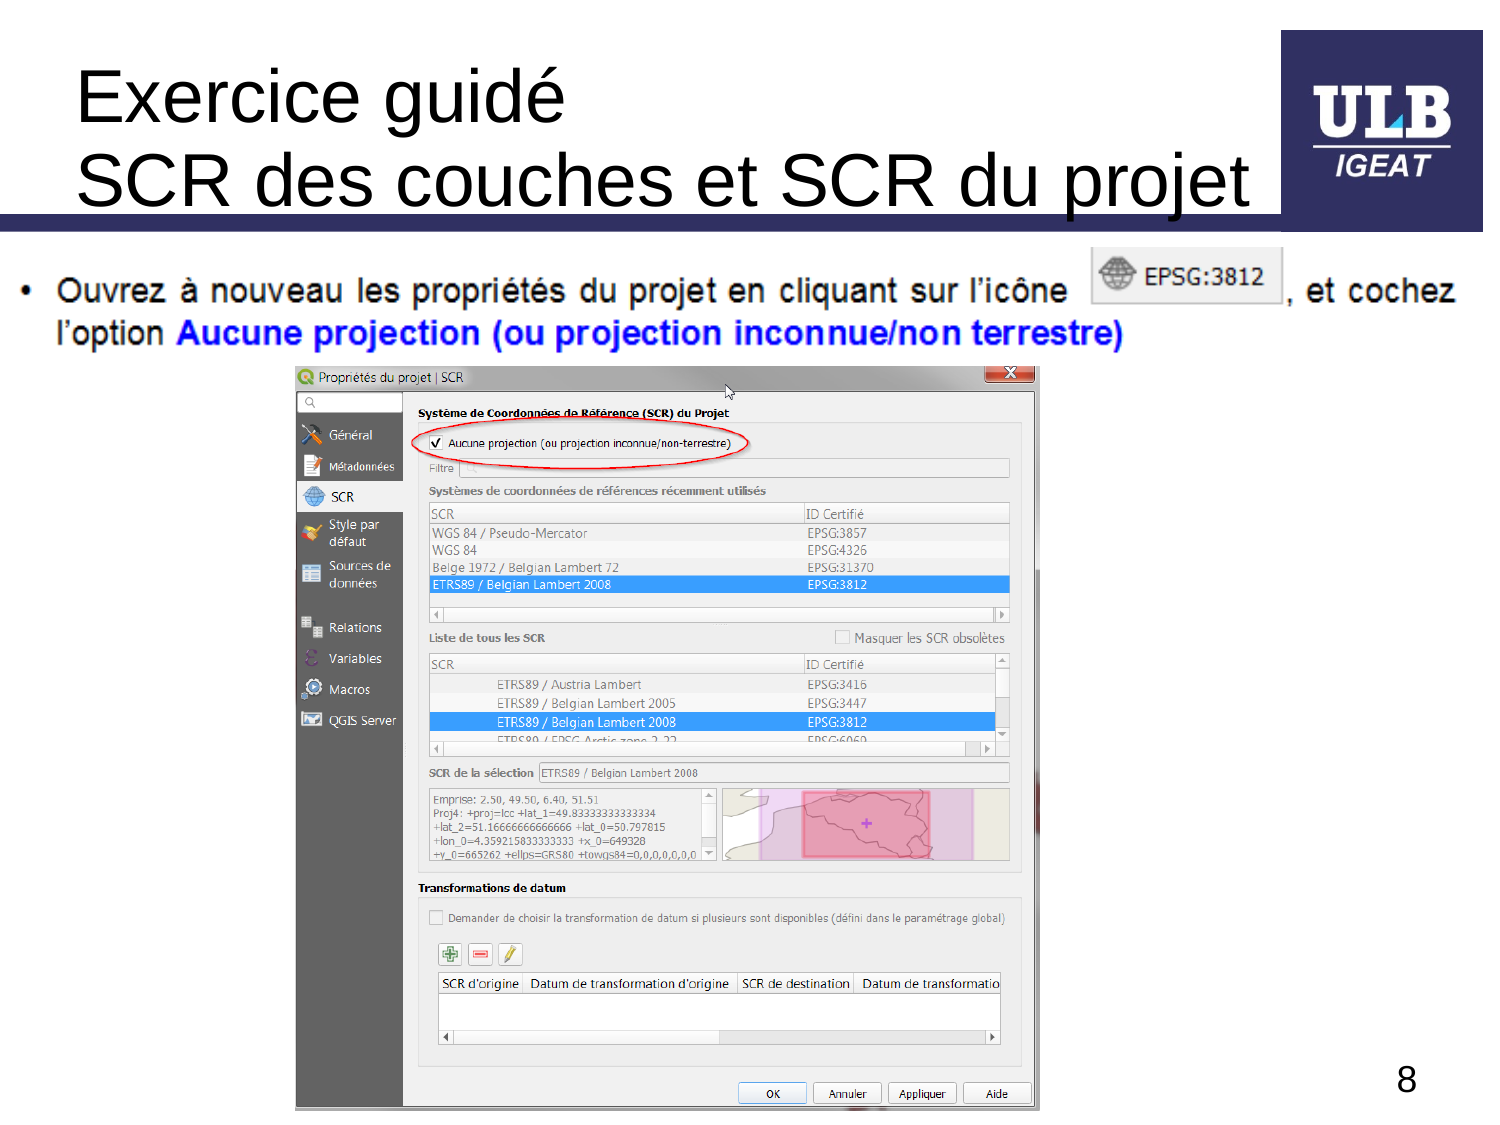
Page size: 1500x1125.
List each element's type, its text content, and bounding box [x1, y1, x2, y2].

picture [1281, 30, 1483, 232]
title Exercice guidé SCR des couches et SCR du projet [75, 44, 1425, 233]
picture [11, 247, 1470, 355]
picture [295, 366, 1040, 1111]
